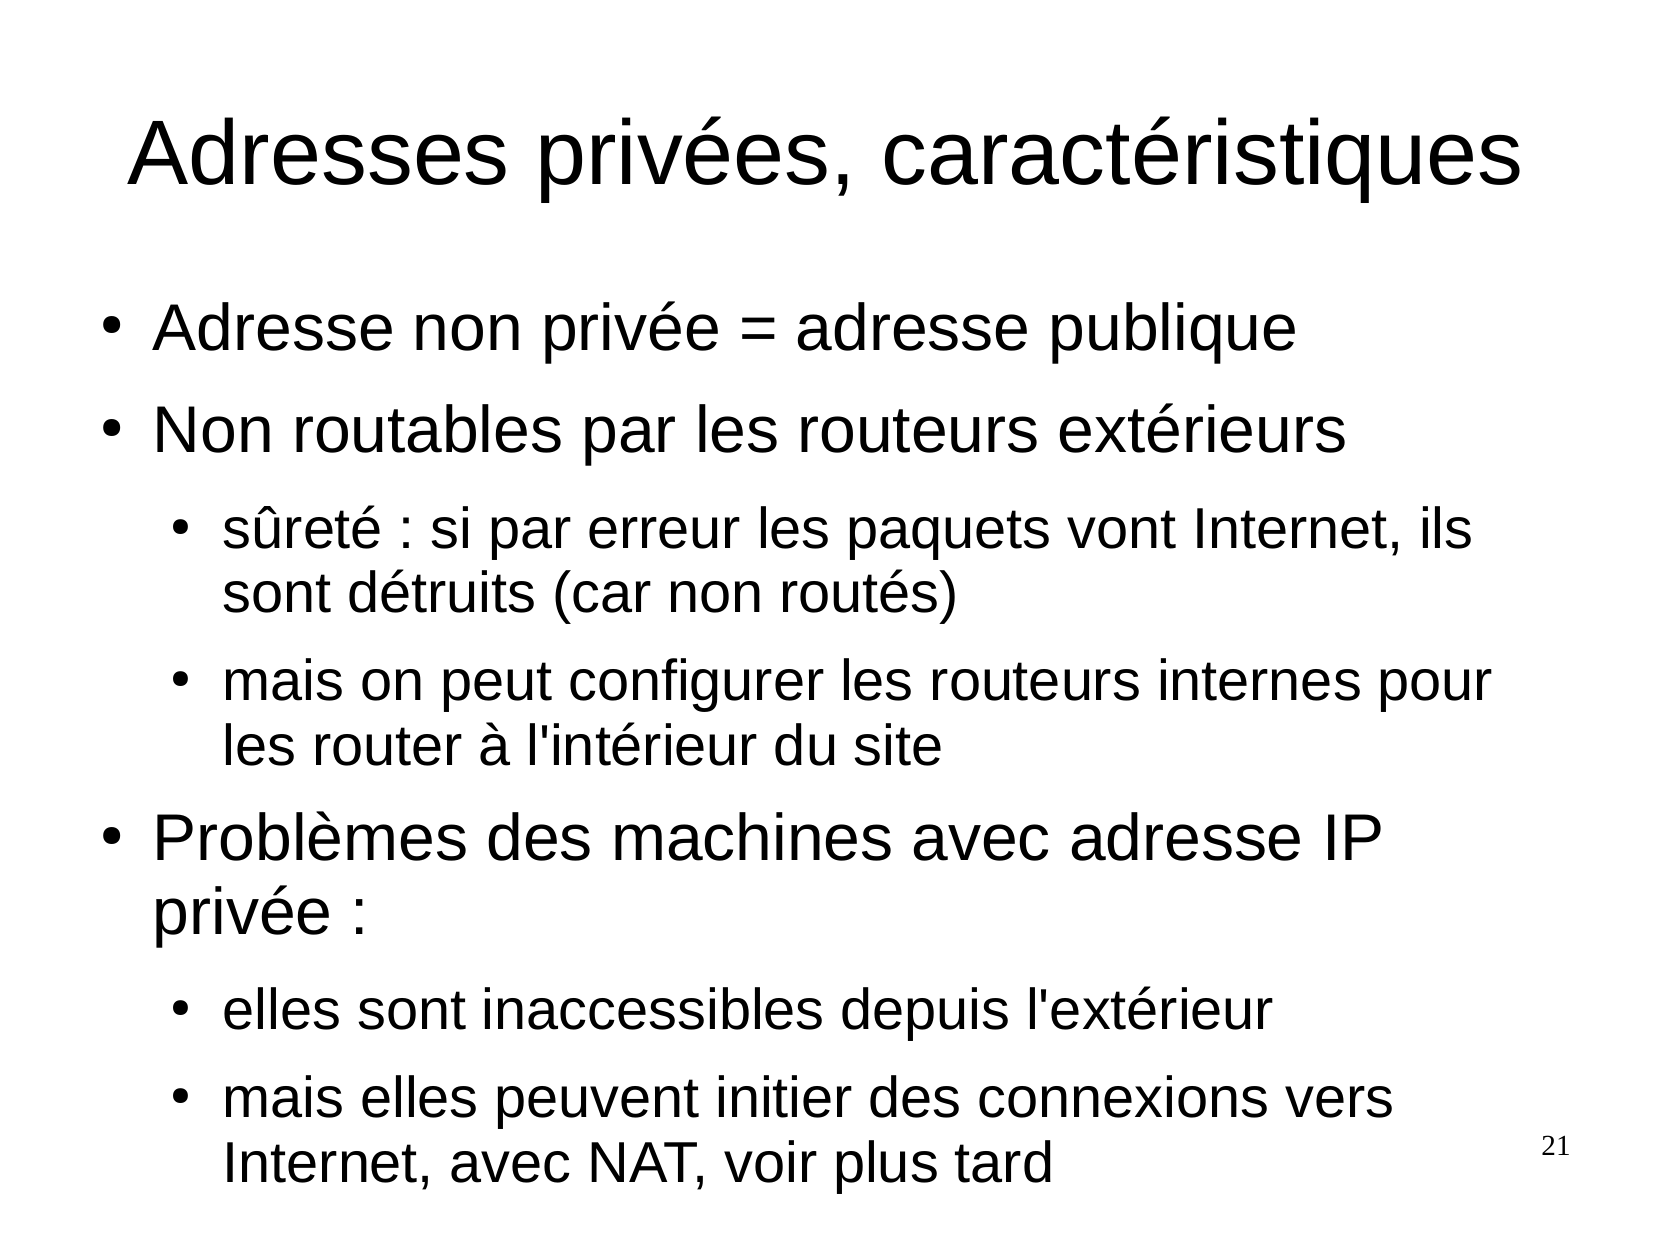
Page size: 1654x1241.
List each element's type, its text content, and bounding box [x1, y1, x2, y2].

title Adresses privées, caractéristiques [82, 49, 1571, 257]
list Adresse non privée = adresse publique Non routables par les routeurs extérieurs sûreté : si par erreur les paquets vont Internet, ils sont détruits (car non routés) mais on peut configurer les routeurs internes pour les router à l'intérieur du site Problèmes des machines avec adresse IP privée : elles sont inaccessibles depuis l'extérieur mais elles peuvent initier des connexions vers Internet, avec NAT, voir plus tard [82, 290, 1571, 1202]
